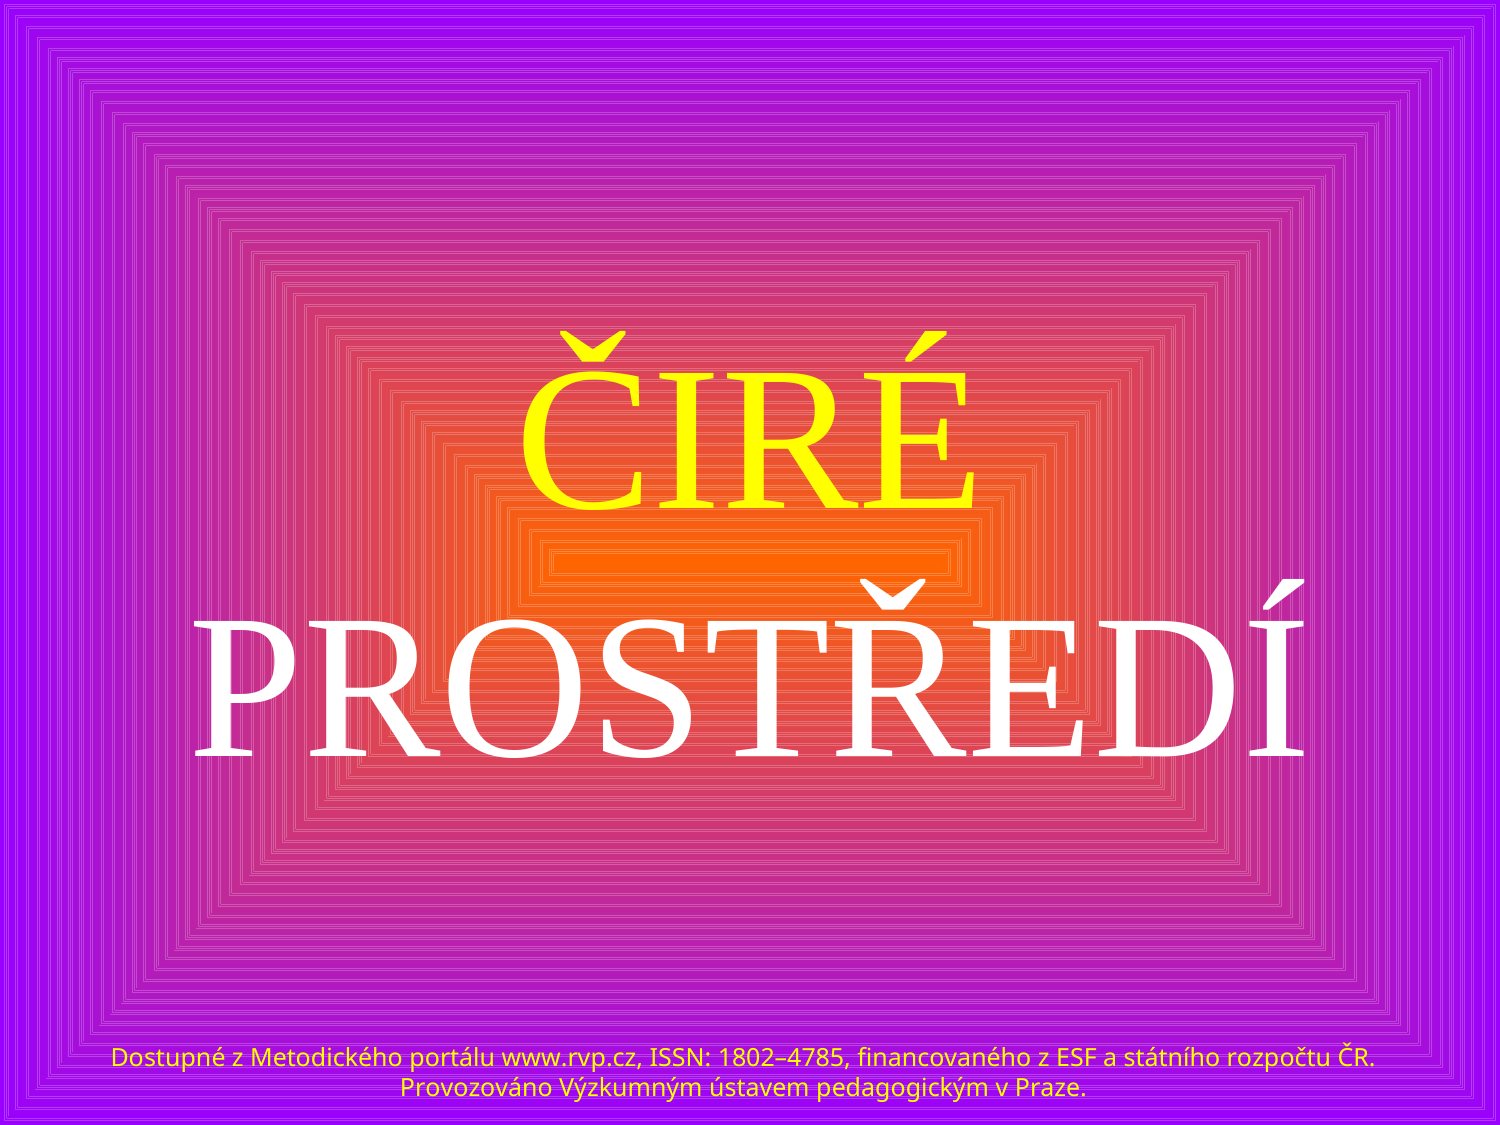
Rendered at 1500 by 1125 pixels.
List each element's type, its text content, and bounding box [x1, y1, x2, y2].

text_box ČIRÉ PROSTŘEDÍ [0, 294, 1500, 806]
text_box Dostupné z Metodického portálu www.rvp.cz, ISSN: 1802–4785, financovaného z ESF a státního rozpočtu ČR. Provozováno Výzkumným ústavem pedagogickým v Praze. [35, 1041, 1454, 1102]
